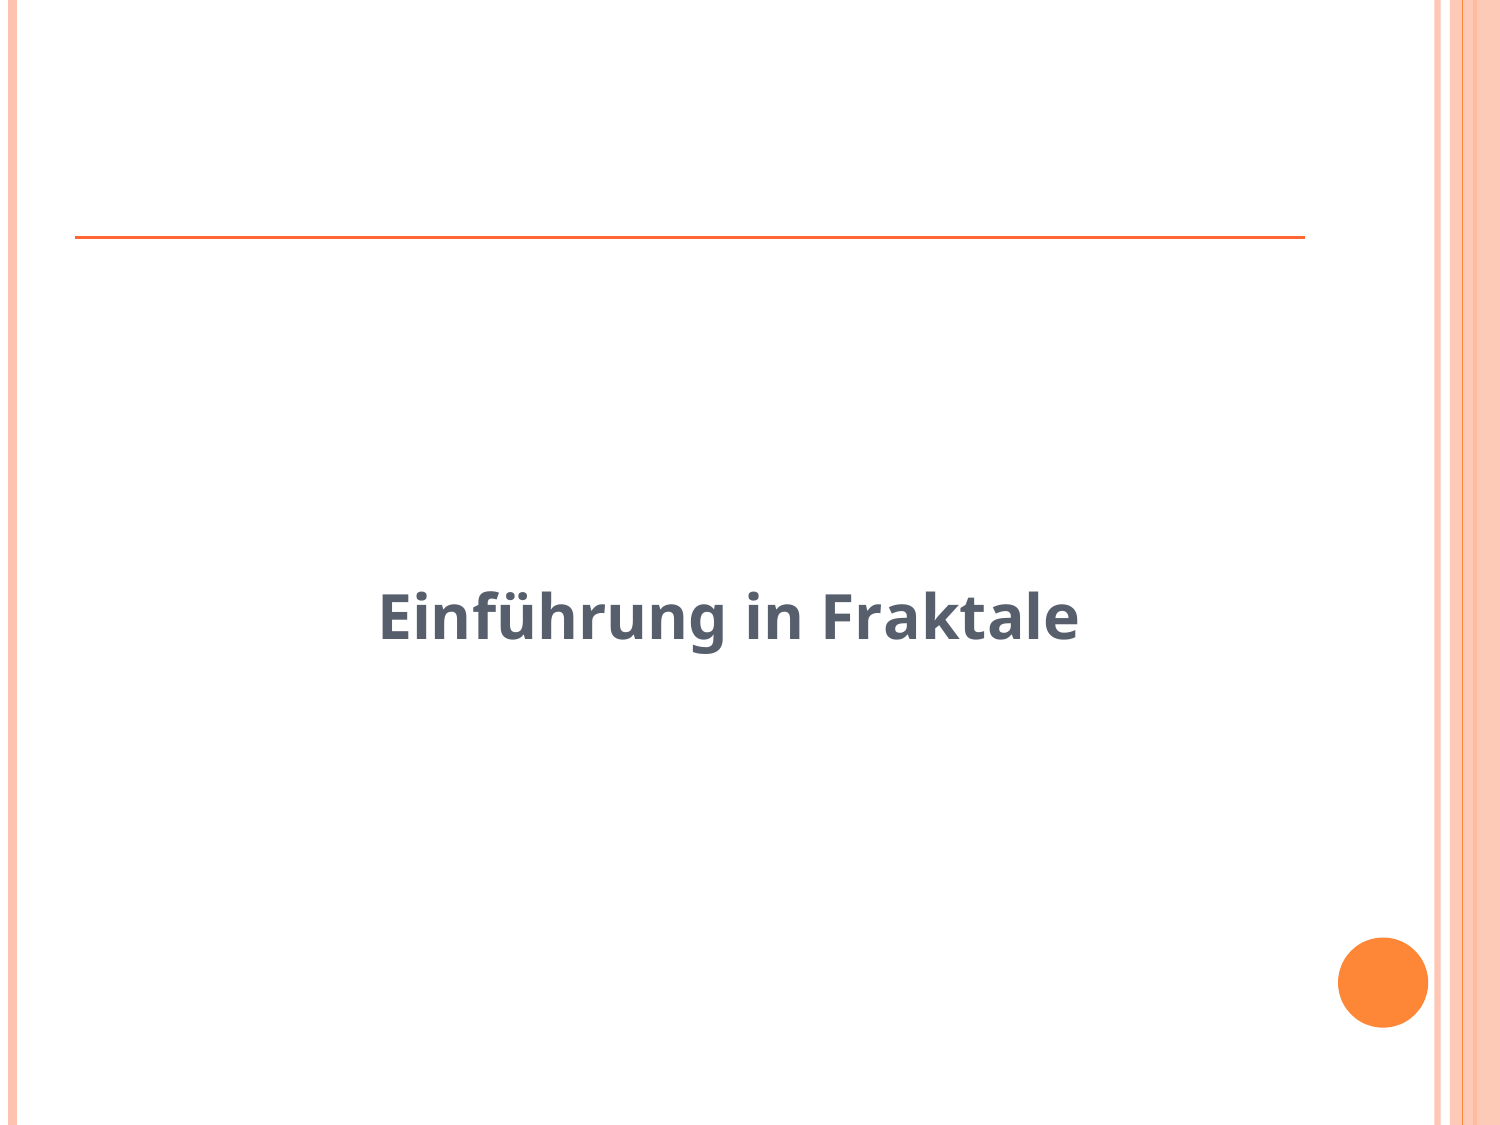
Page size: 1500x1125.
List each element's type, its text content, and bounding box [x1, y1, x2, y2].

title Einführung in Fraktale [52, 529, 1407, 703]
